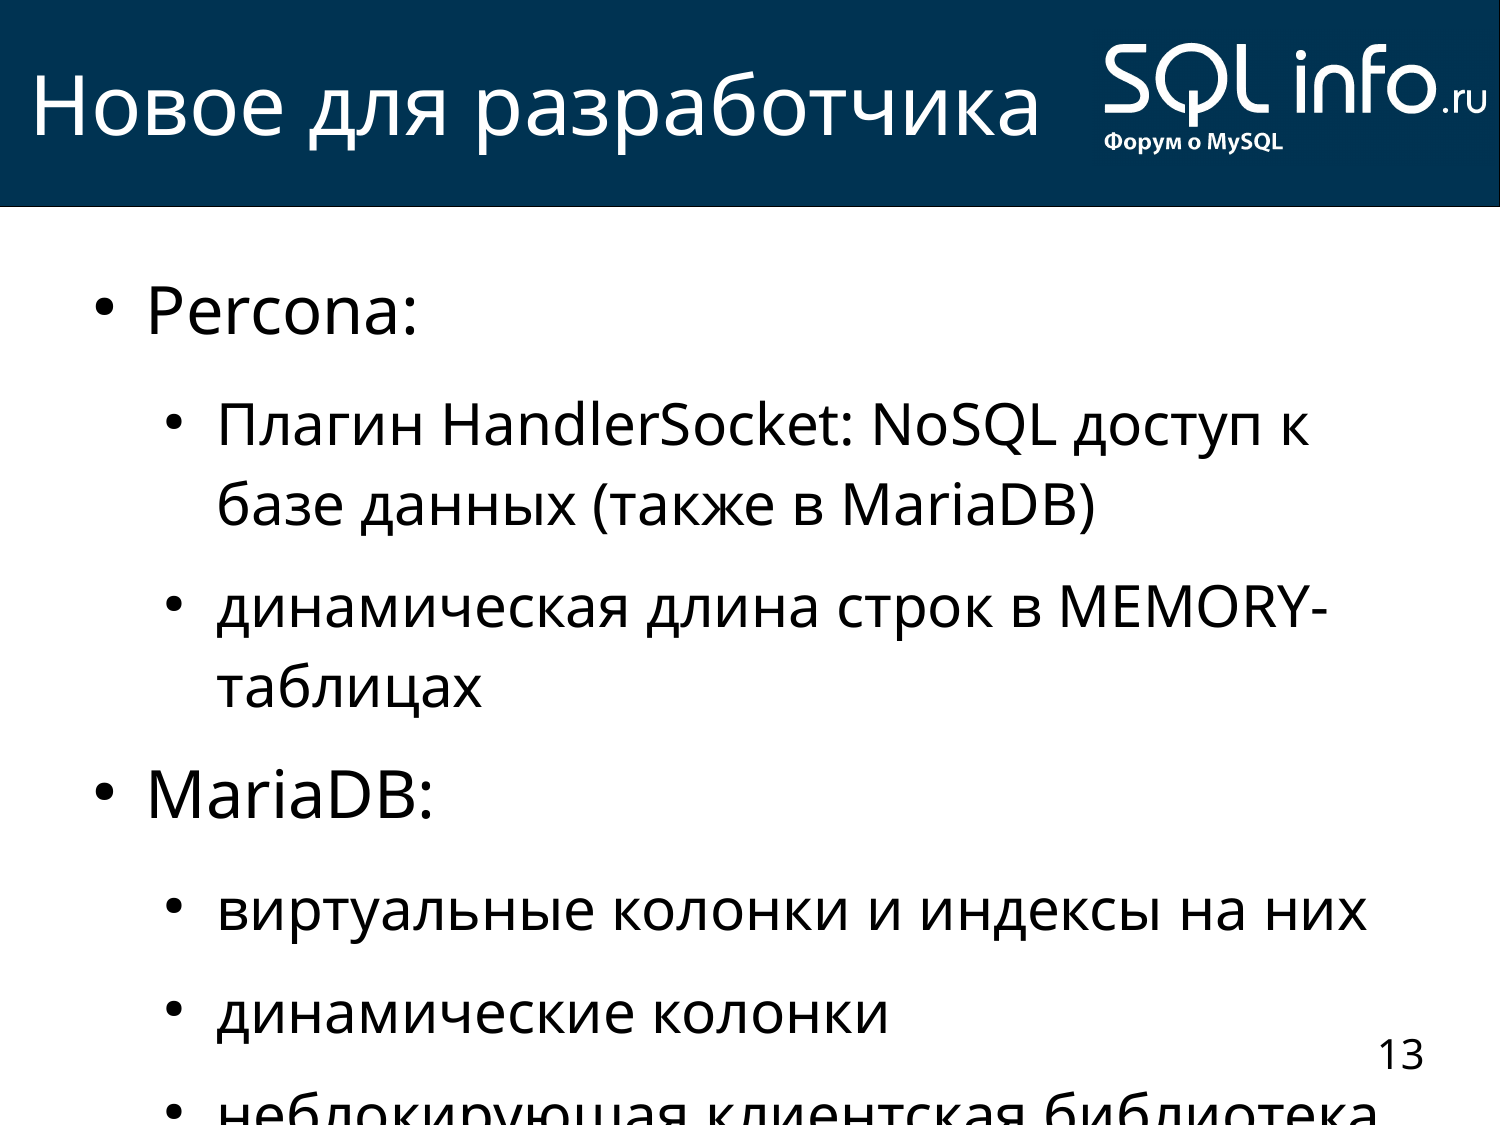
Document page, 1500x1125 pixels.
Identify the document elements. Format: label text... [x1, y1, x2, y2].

picture [1093, 29, 1495, 166]
title Новое для разработчика [29, 0, 1093, 207]
list Percona: Плагин HandlerSocket: NoSQL доступ к базе данных (также в MariaDB) динамическая длина строк в MEMORY-таблицах MariaDB: виртуальные колонки и индексы на них динамические колонки неблокирующая клиентская библиотека [75, 263, 1425, 1063]
